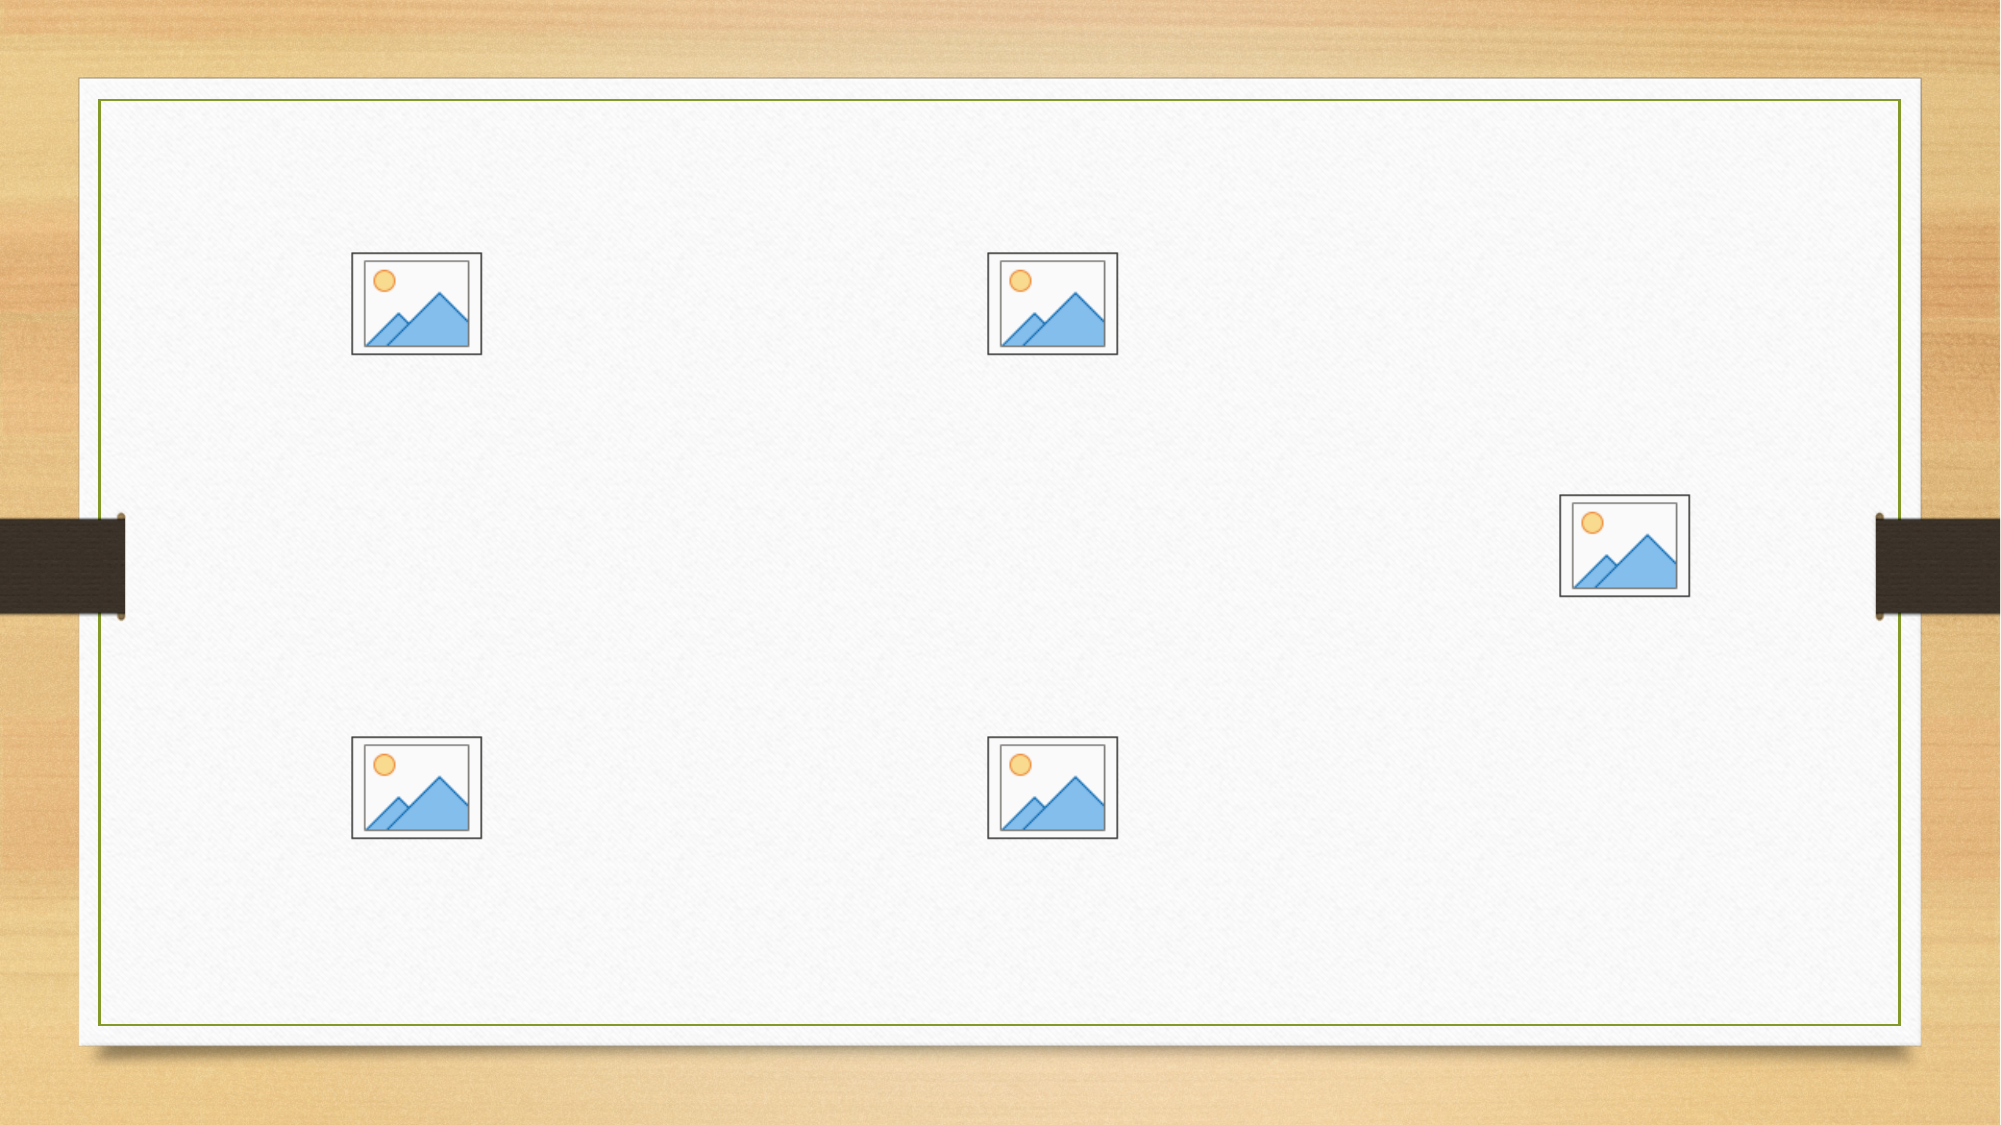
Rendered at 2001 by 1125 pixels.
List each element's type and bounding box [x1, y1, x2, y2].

picture [120, 596, 715, 980]
picture [120, 113, 715, 496]
picture [1391, 113, 1859, 980]
picture [755, 596, 1351, 980]
picture [755, 113, 1351, 496]
